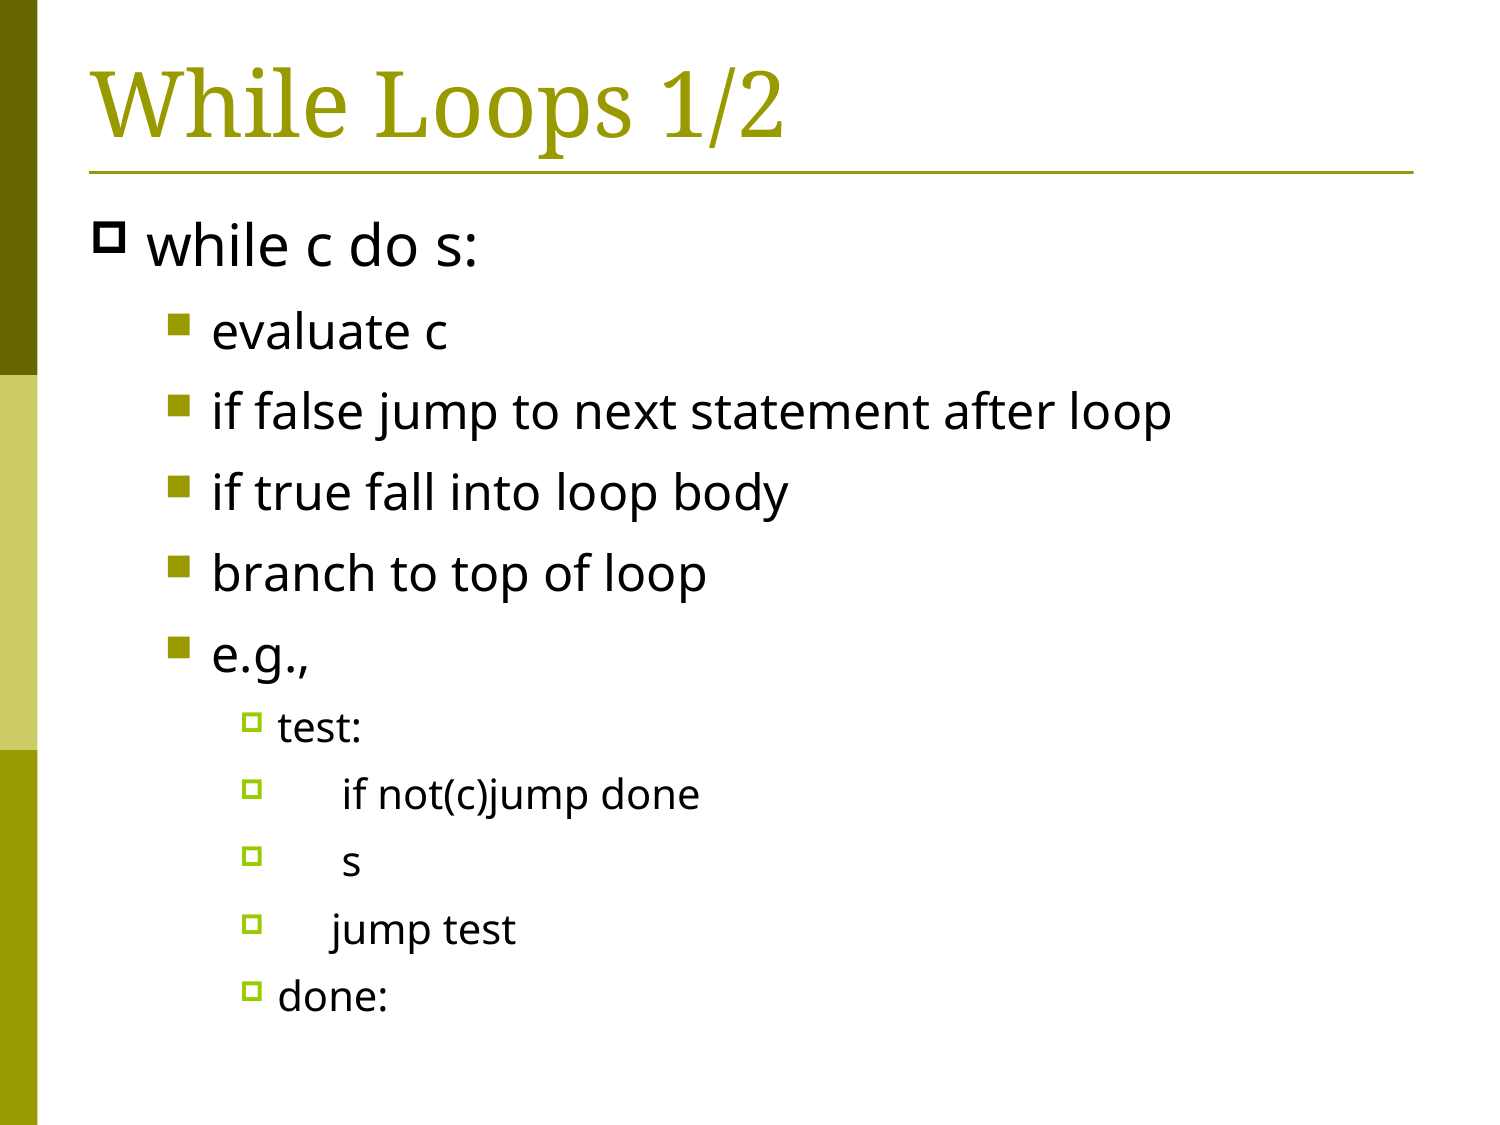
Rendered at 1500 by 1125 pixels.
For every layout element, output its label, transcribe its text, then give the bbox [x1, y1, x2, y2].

title While Loops 1/2 [75, 45, 1426, 173]
list while c do s: evaluate c if false jump to next statement after loop if true fall into loop body branch to top of loop e.g., test: if not(c)jump done s jump test done: [75, 196, 1426, 1006]
